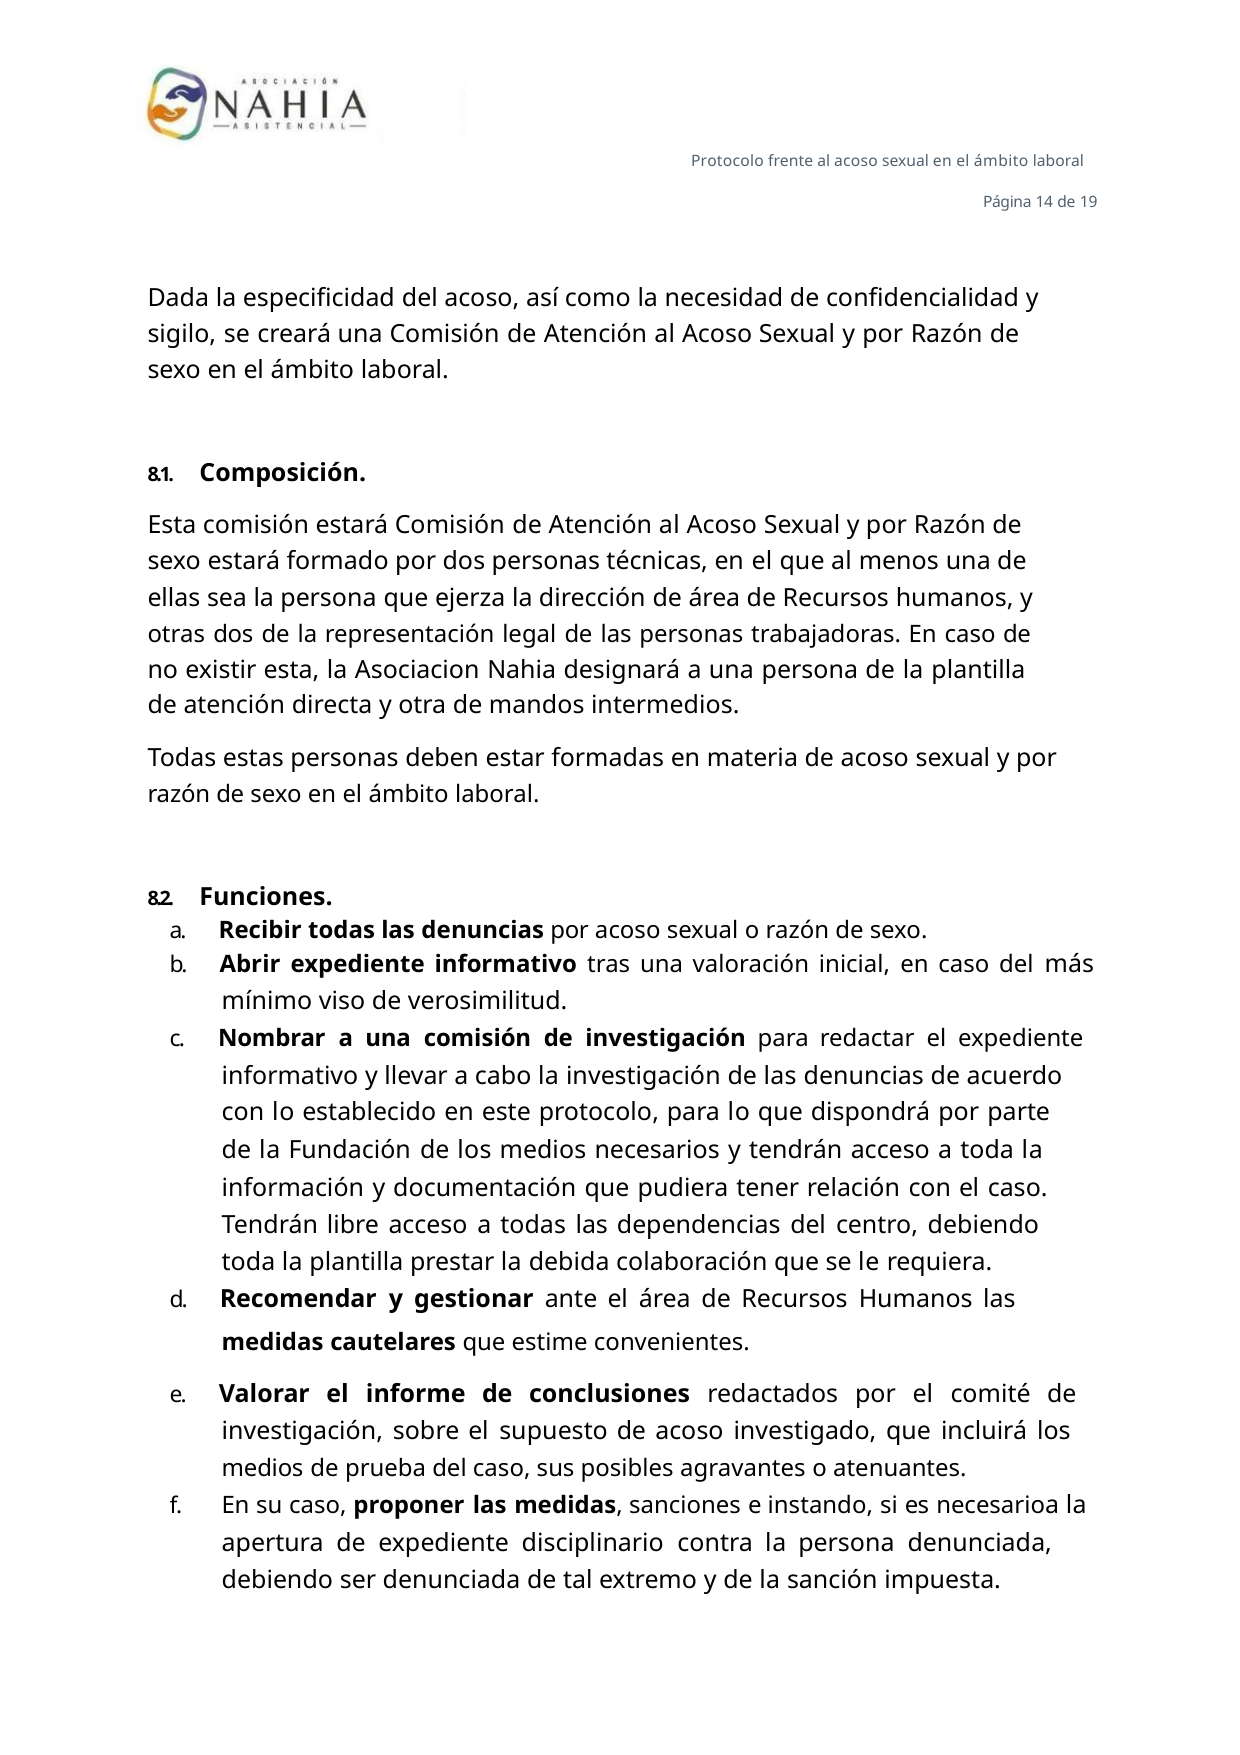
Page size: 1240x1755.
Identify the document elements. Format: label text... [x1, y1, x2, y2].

text_box [135, 65, 467, 171]
text_box c. Nombrar a una comisión de investigación para redactar el expediente informativo y llevar a cabo la investigación de las denuncias de acuerdo con lo establecido en este protocolo, para lo que dispondrá por parte de la Fundación de los medios necesarios y tendrán acceso a toda la información y documentación que pudiera tener relación con el caso. Tendrán libre acceso a todas las dependencias del centro, debiendo toda la plantilla prestar la debida colaboración que se le requiera. d. Recomendar y gestionar ante el área de Recursos Humanos las [169, 1022, 1119, 1314]
text_box Protocolo frente al acoso sexual en el ámbito laboral Página 14 de 19 [691, 150, 1119, 212]
text_box e. Valorar el informe de conclusiones redactados por el comité de investigación, sobre el supuesto de acoso investigado, que incluirá los medios de prueba del caso, sus posibles agravantes o atenuantes. [169, 1377, 1120, 1482]
text_box 8.1. Composición. [147, 456, 400, 487]
text_box Esta comisión estará Comisión de Atención al Acoso Sexual y por Razón de sexo estará formado por dos personas técnicas, en el que al menos una de ellas sea la persona que ejerza la dirección de área de Recursos humanos, y otras dos de la representación legal de las personas trabajadoras. En caso de no existir esta, la Asociacion Nahia designará a una persona de la plantilla de atención directa y otra de mandos intermedios. [147, 508, 1119, 719]
text_box a. Recibir todas las denuncias por acoso sexual o razón de sexo. b. Abrir expediente informativo tras una valoración inicial, en caso del más mínimo viso de verosimilitud. [169, 914, 1119, 1015]
text_box f. [169, 1490, 209, 1518]
text_box En su caso, proponer las medidas, sanciones e instando, si es necesarioa la apertura de expediente disciplinario contra la persona denunciada, debiendo ser denunciada de tal extremo y de la sanción impuesta. [221, 1488, 1120, 1594]
text_box Todas estas personas deben estar formadas en materia de acoso sexual y por razón de sexo en el ámbito laboral. [147, 740, 1118, 808]
text_box medidas cautelares que estime convenientes. [221, 1325, 779, 1356]
text_box Dada la especificidad del acoso, así como la necesidad de confidencialidad y sigilo, se creará una Comisión de Atención al Acoso Sexual y por Razón de sexo en el ámbito laboral. [147, 281, 1119, 384]
text_box 8.2. Funciones. [147, 879, 361, 910]
